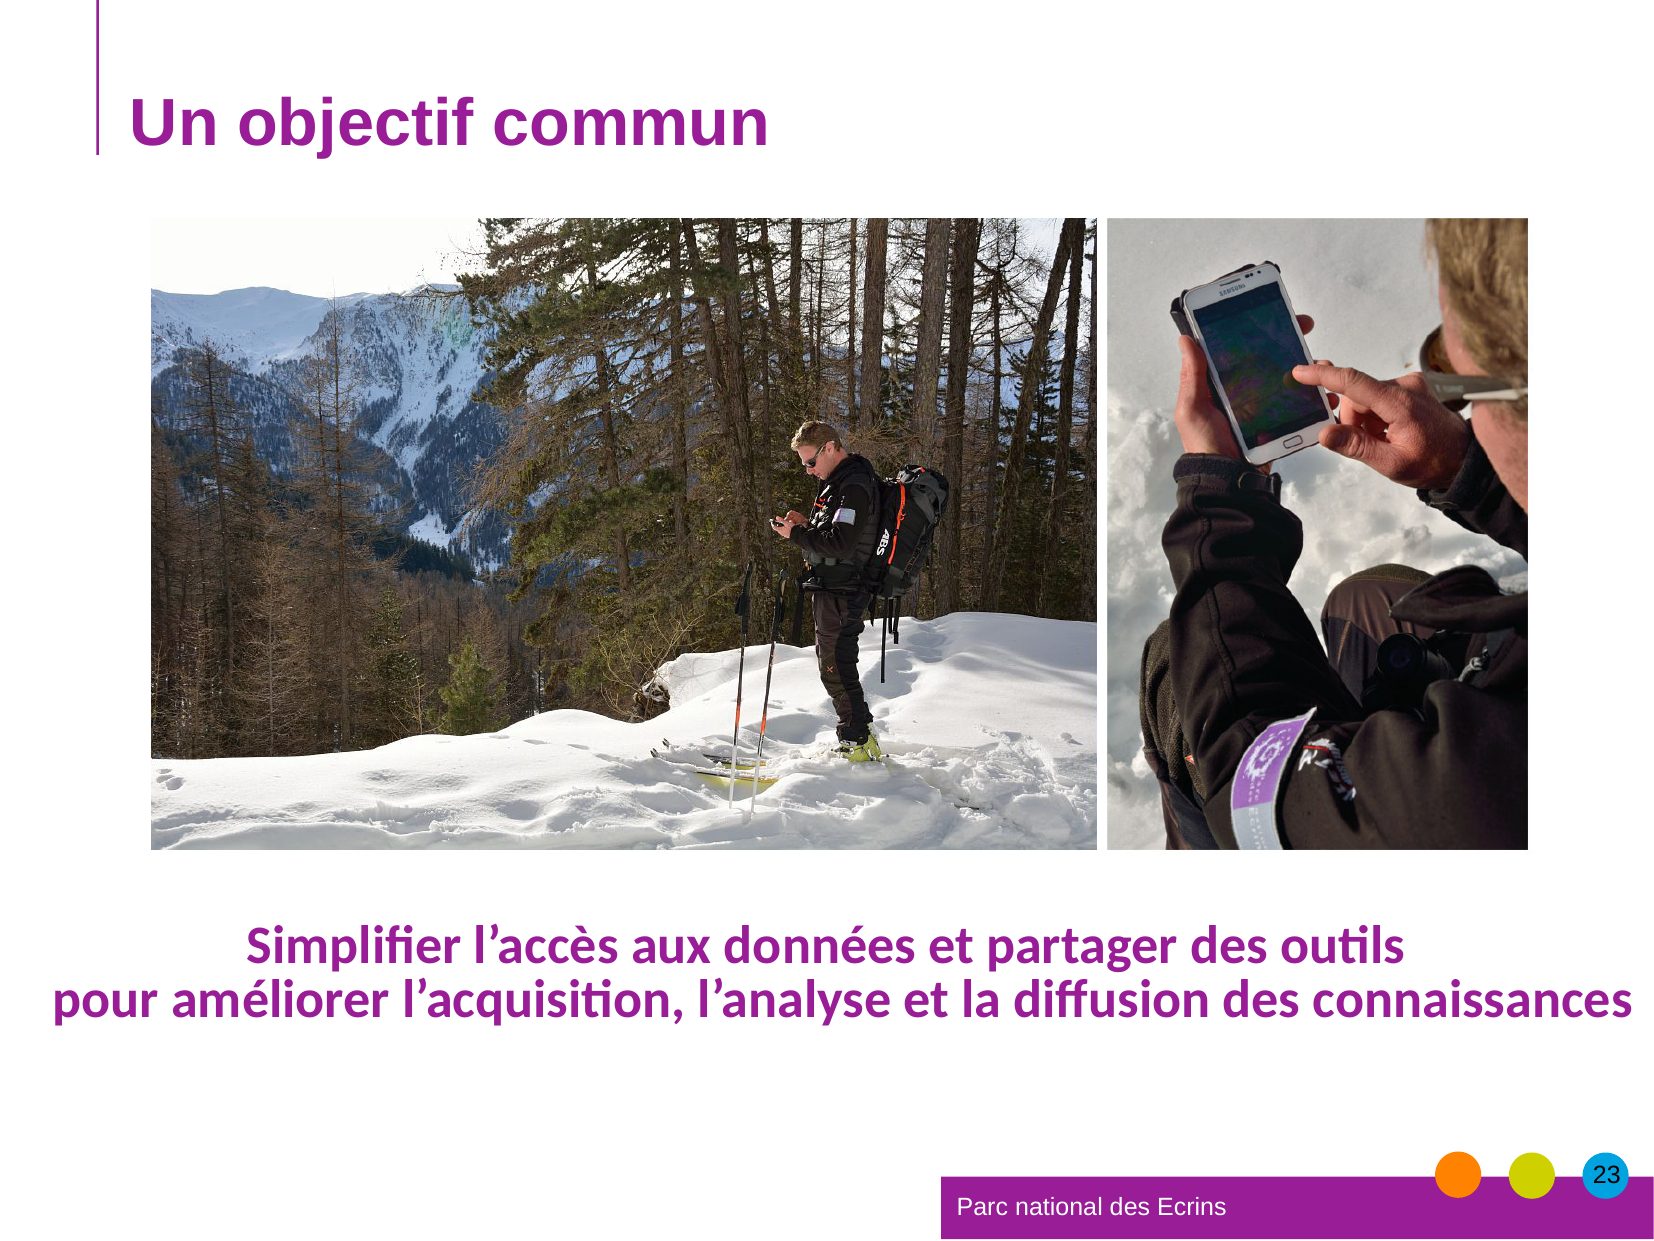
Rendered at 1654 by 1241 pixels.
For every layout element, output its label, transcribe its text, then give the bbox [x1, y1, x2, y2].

title Un objectif commun [129, 11, 1619, 160]
picture [143, 210, 1536, 857]
text_box Simplifier l’accès aux données et partager des outils pour améliorer l’acquisition, l’analyse et la diffusion des connaissances [0, 915, 1654, 1129]
